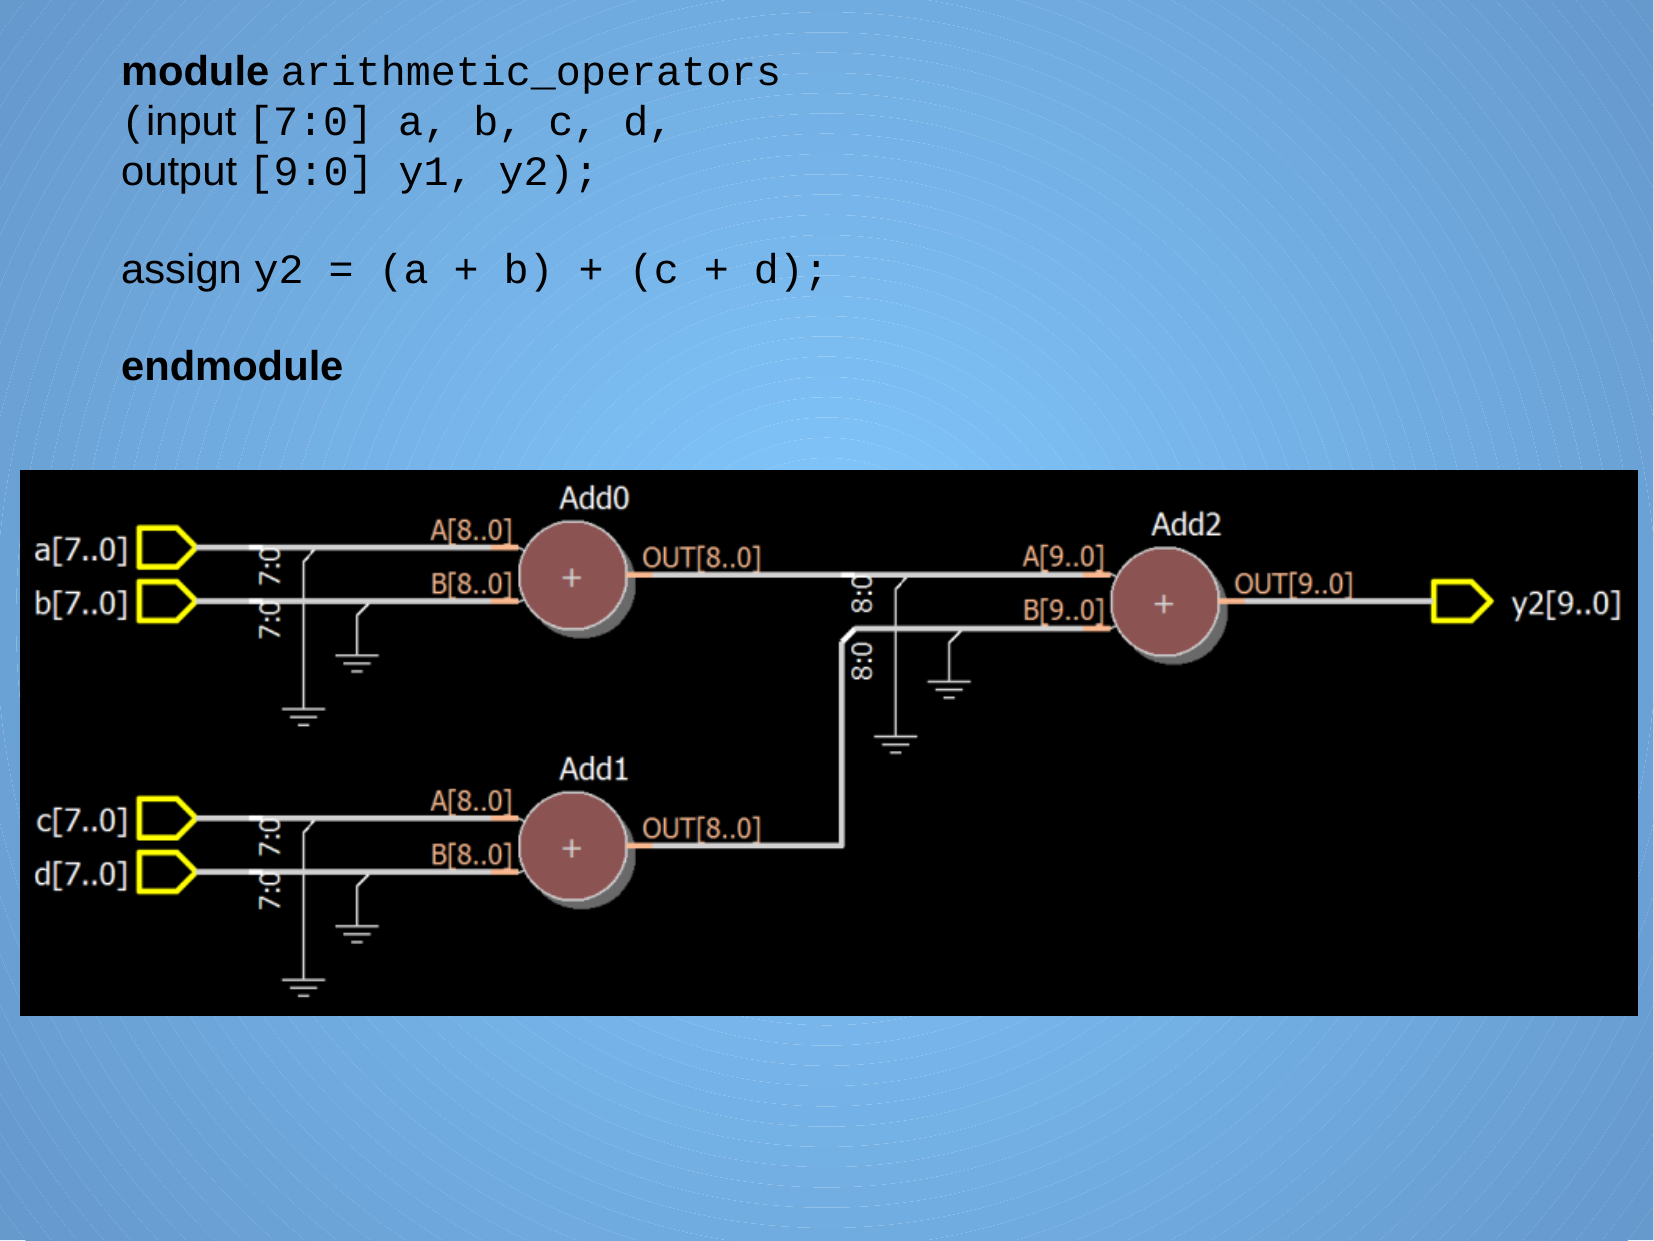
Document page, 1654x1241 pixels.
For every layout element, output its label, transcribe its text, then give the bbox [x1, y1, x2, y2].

picture [20, 470, 1638, 1016]
text_box module arithmetic_operators (input [7:0] a, b, c, d, output [9:0] y1, y2); assign y2 = (a + b) + (c + d); endmodule [106, 40, 1548, 470]
